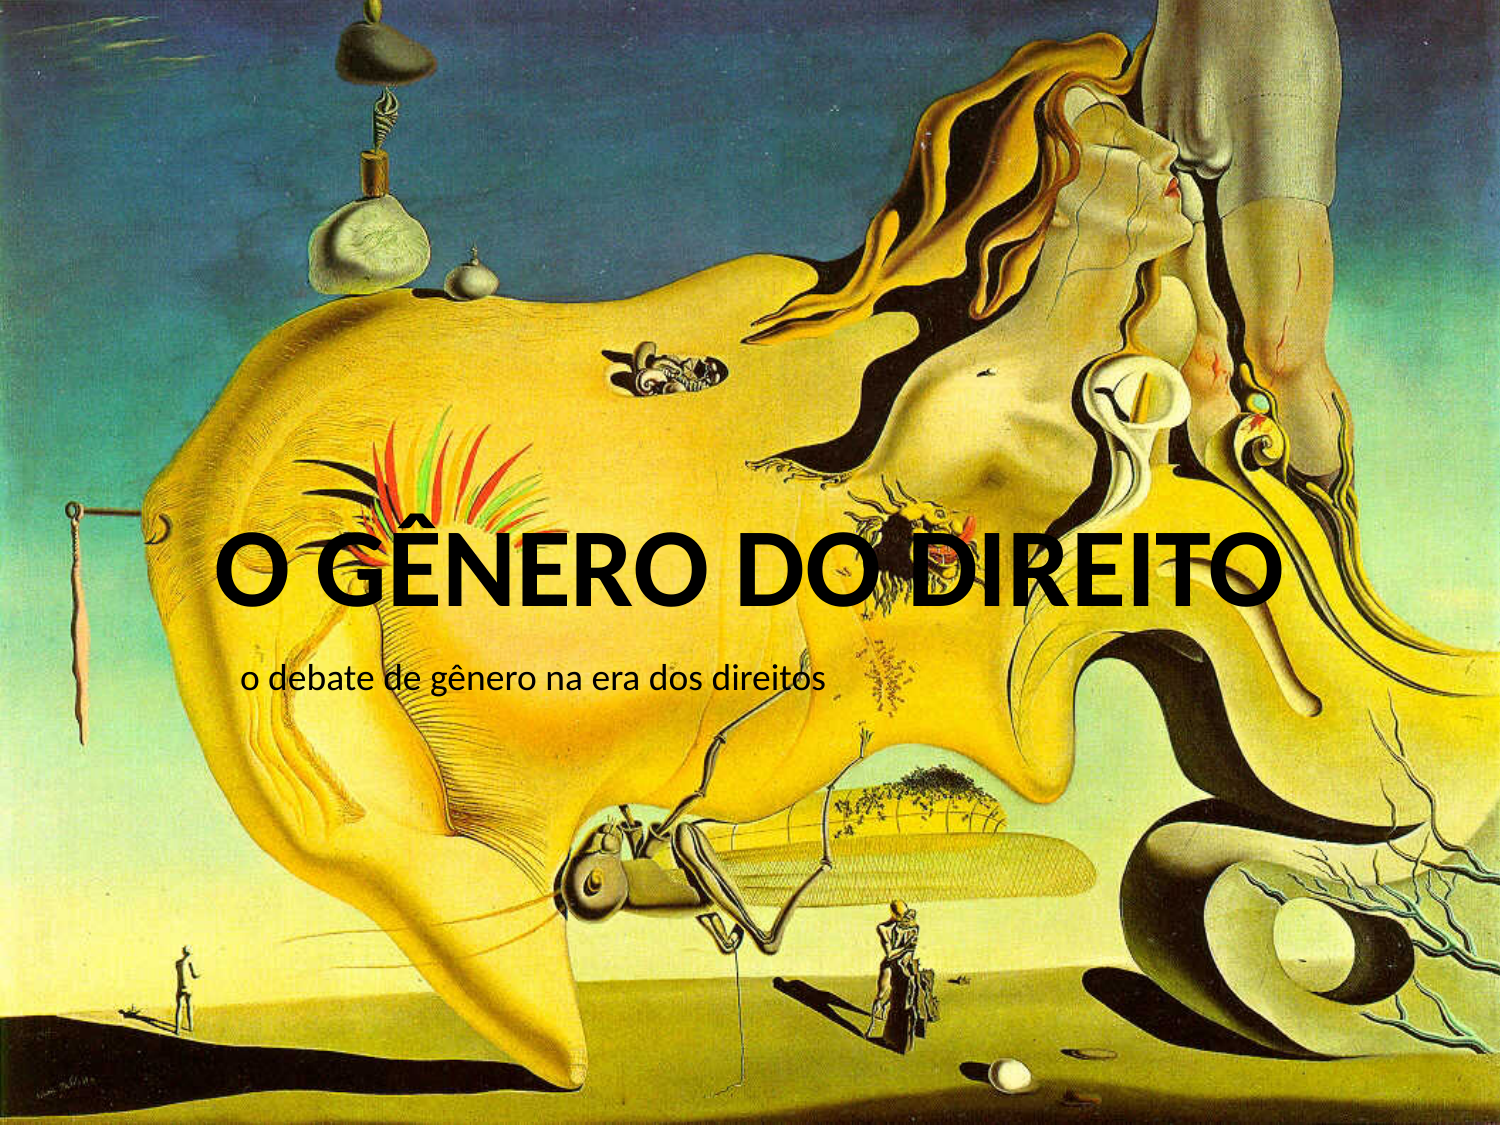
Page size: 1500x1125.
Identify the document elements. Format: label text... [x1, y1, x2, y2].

text_box o debate de gênero na era dos direitos [224, 637, 1275, 925]
text_box O GÊNERO DO DIREITO [199, 486, 1301, 637]
picture [0, 0, 1500, 1125]
